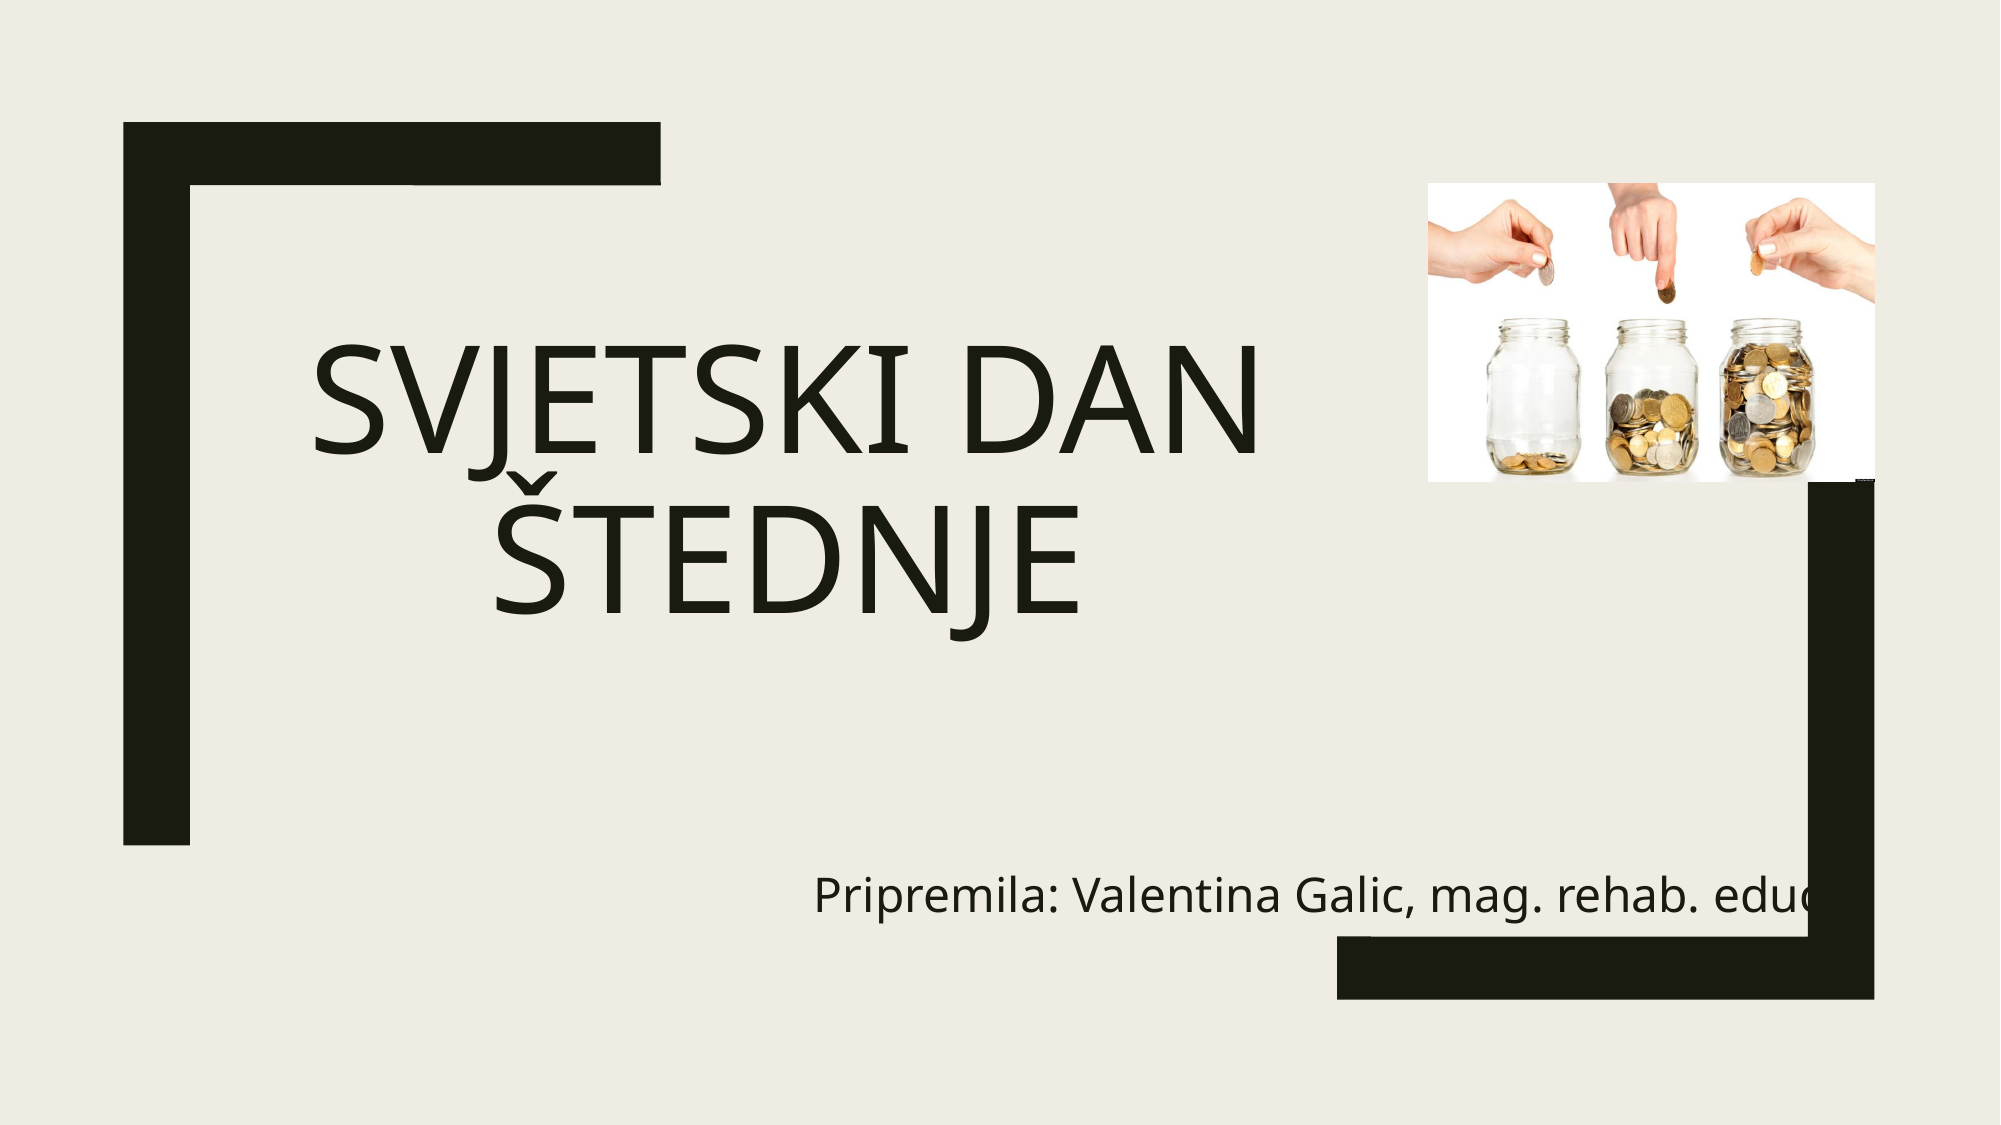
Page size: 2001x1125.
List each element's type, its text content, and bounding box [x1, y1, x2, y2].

subtitle Pripremila: Valentina Galic, mag. rehab. educ. [765, 849, 1886, 1029]
picture [1428, 183, 1875, 482]
title Svjetski dan štednje [102, 308, 1475, 654]
